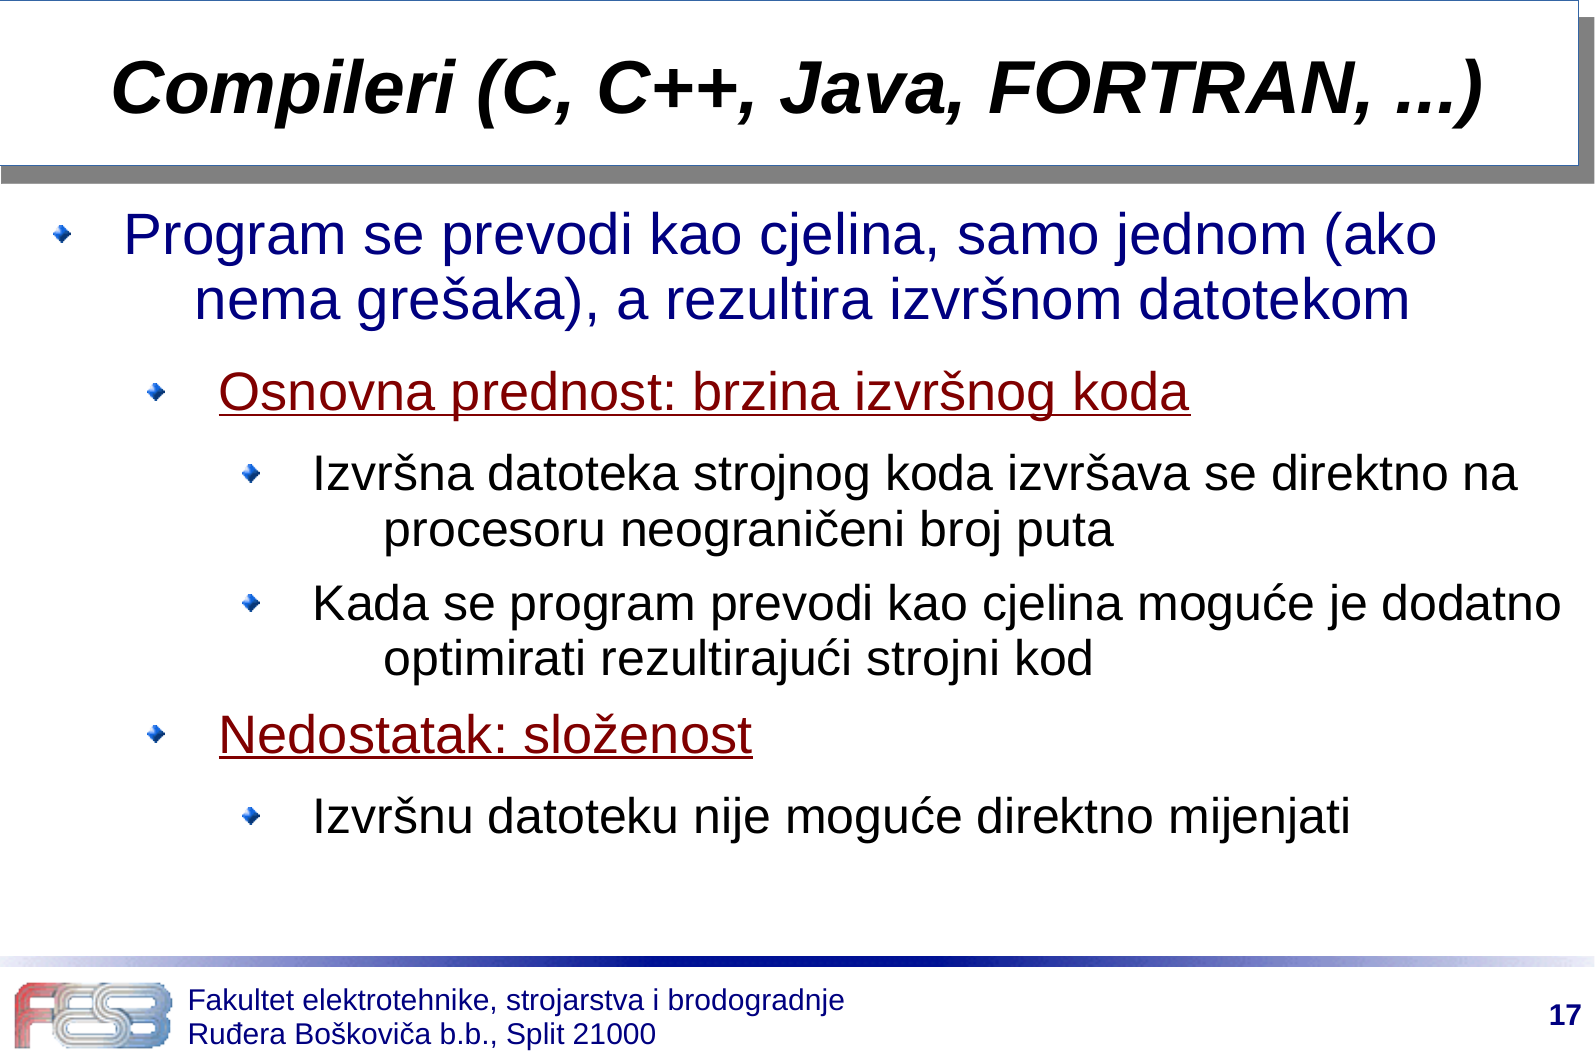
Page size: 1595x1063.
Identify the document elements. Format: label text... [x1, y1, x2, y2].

list Program se prevodi kao cjelina, samo jednom (ako nema grešaka), a rezultira izvršnom datotekom Osnovna prednost: brzina izvršnog koda Izvršna datoteka strojnog koda izvršava se direktno na procesoru neograničeni broj puta Kada se program prevodi kao cjelina moguće je dodatno optimirati rezultirajući strojni kod Nedostatak: složenost Izvršnu datoteku nije moguće direktno mijenjati [29, 201, 1565, 944]
picture [9, 975, 177, 1059]
picture [0, 956, 1595, 967]
title Compileri (C, C++, Java, FORTRAN, ...) [0, 0, 1595, 175]
